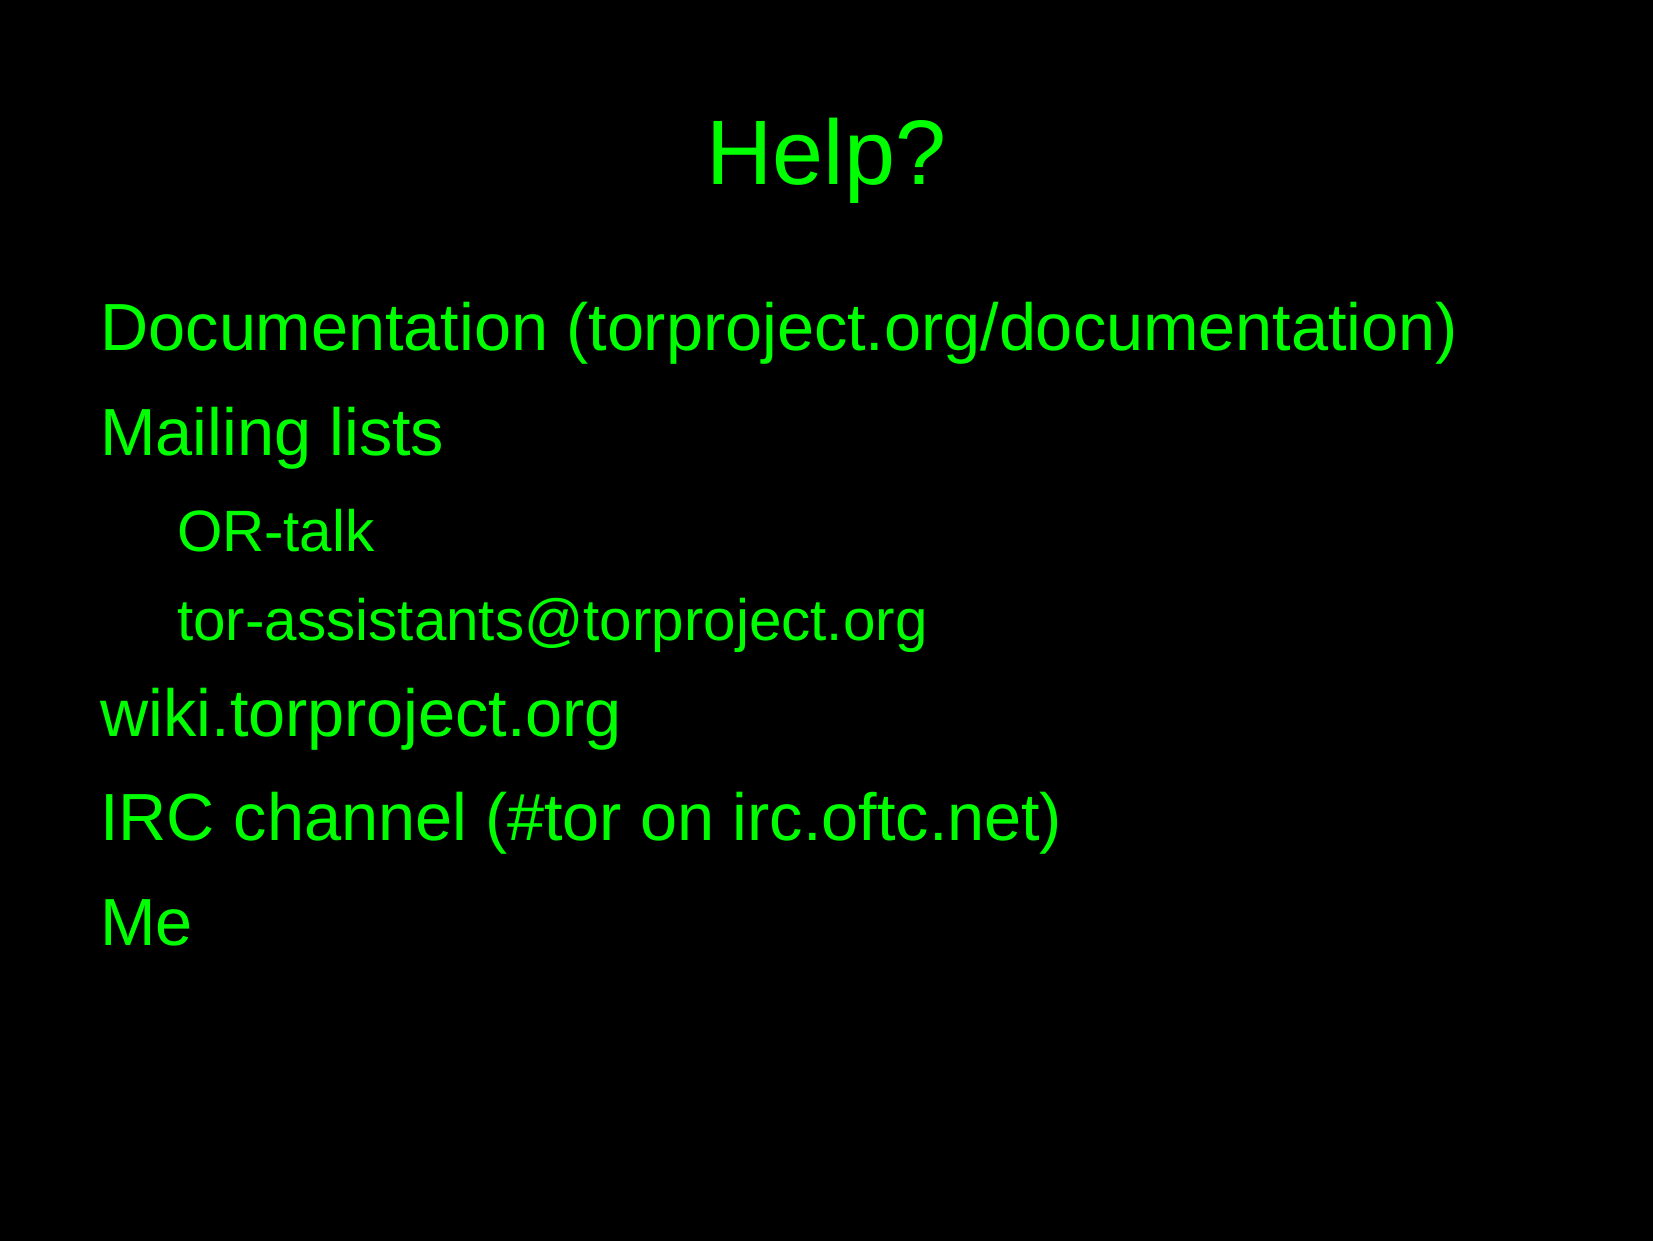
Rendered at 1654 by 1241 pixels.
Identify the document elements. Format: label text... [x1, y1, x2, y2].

list Documentation (torproject.org/documentation) Mailing lists OR-talk tor-assistants@torproject.org wiki.torproject.org IRC channel (#tor on irc.oftc.net) Me [82, 290, 1571, 1109]
title Help? [82, 49, 1571, 257]
